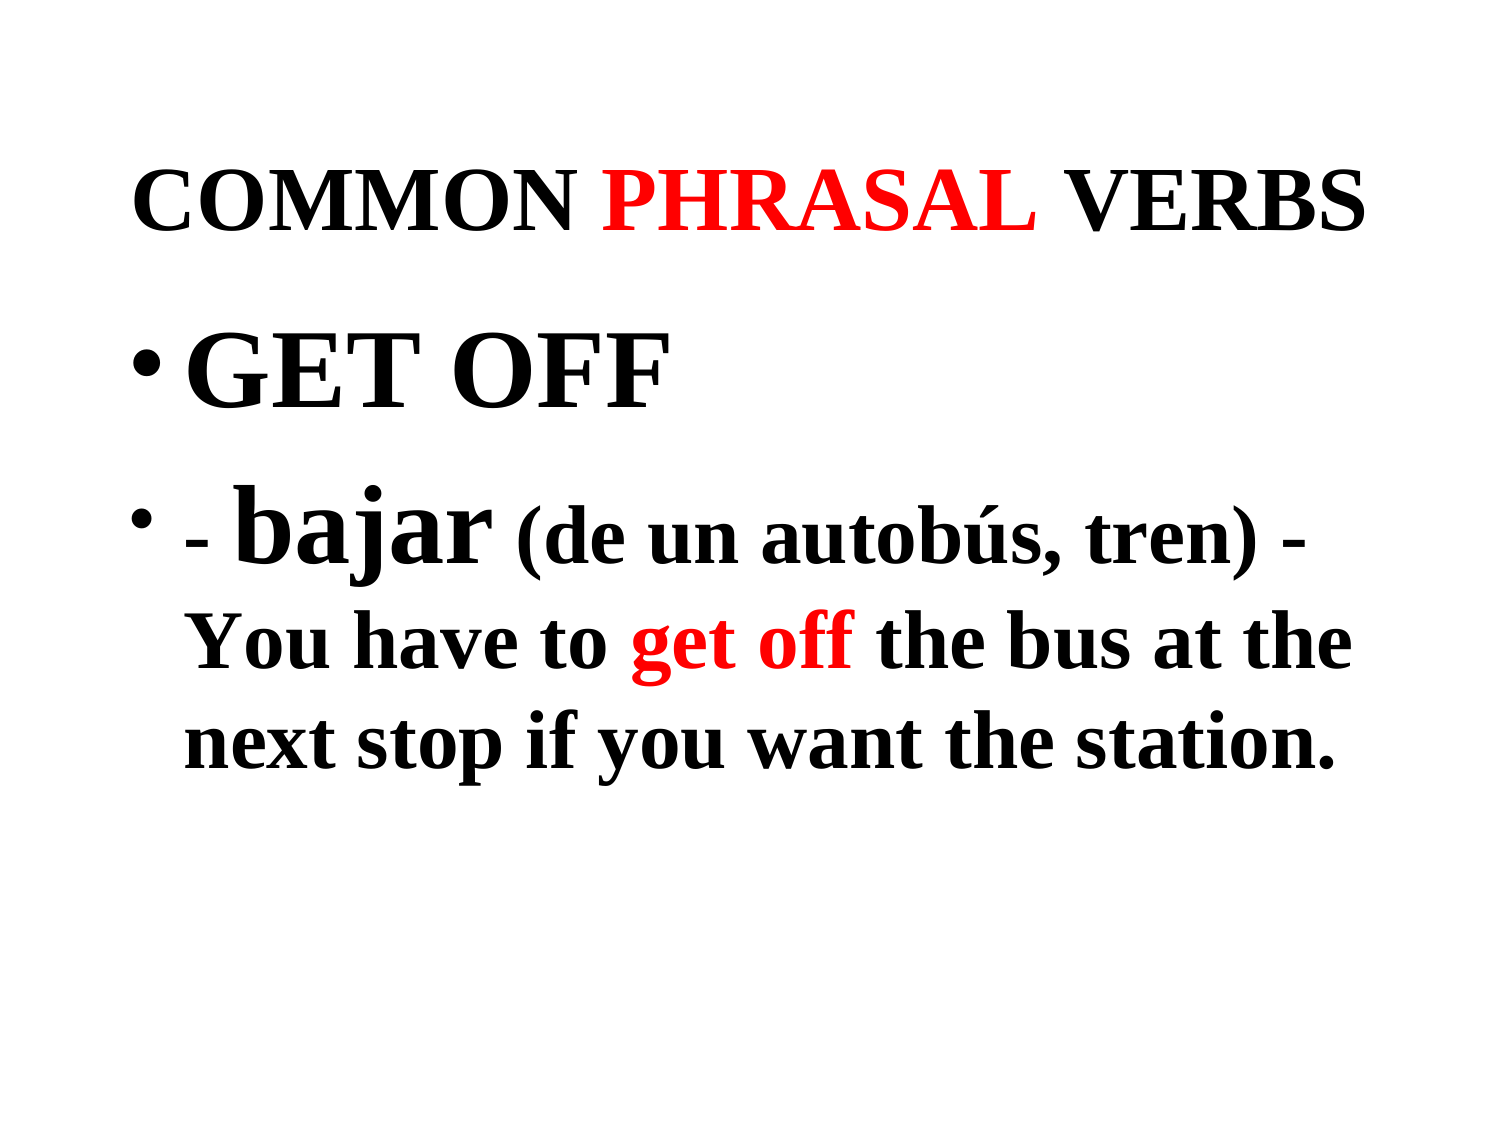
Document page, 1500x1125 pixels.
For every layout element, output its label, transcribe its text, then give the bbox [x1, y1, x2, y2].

list GET OFF - bajar (de un autobús, tren) - You have to get off the bus at the next stop if you want the station. [112, 287, 1388, 1000]
title COMMON PHRASAL VERBS [112, 99, 1388, 287]
